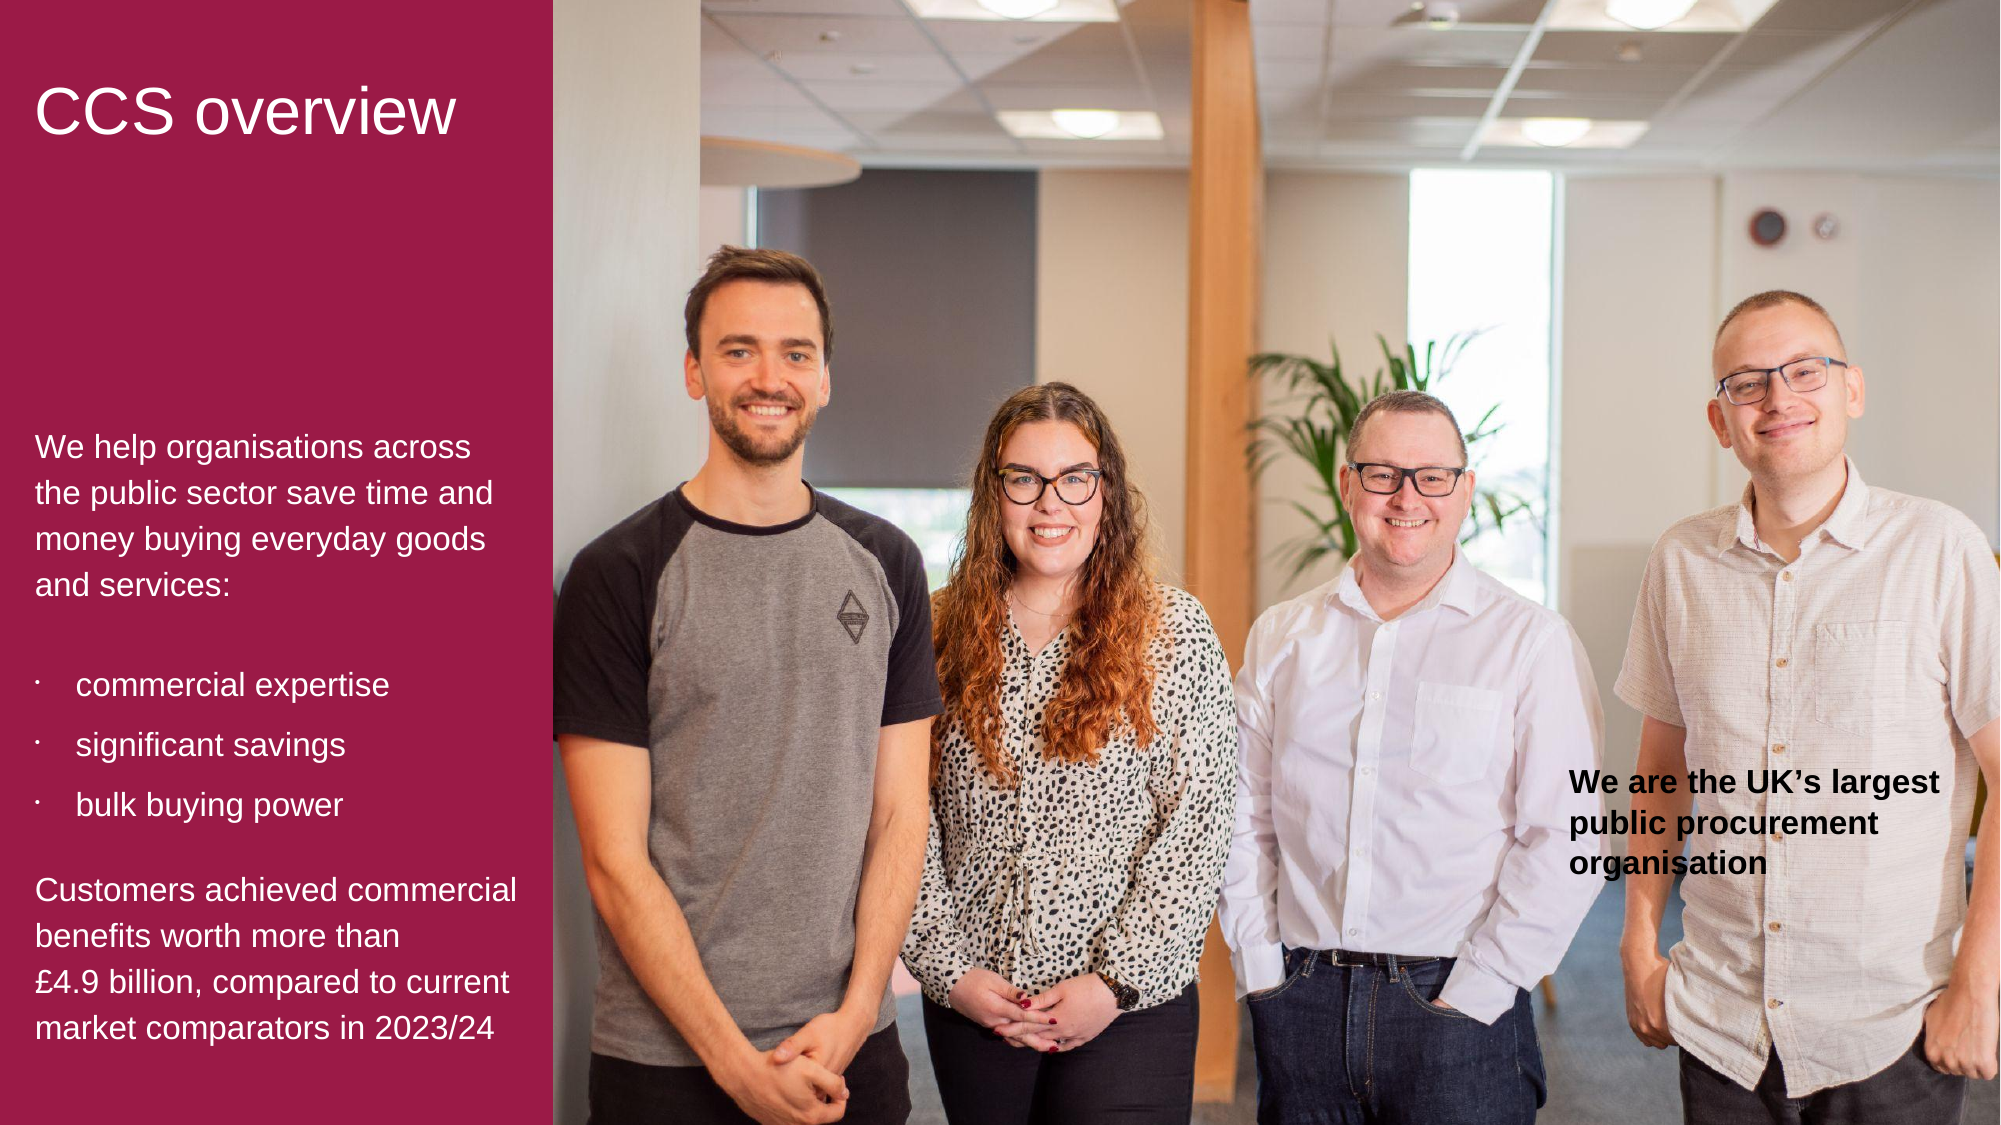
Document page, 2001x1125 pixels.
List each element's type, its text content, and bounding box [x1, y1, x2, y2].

text_box We are the UK’s largest public procurement organisation [1569, 759, 1967, 896]
text_box We help organisations across the public sector save time and money buying everyday goods and services: commercial expertise significant savings bulk buying power Customers achieved commercial benefits worth more than £4.9 billion, compared to current market comparators in 2023/24 [34, 419, 526, 1098]
text_box CCS overview [34, 67, 552, 364]
